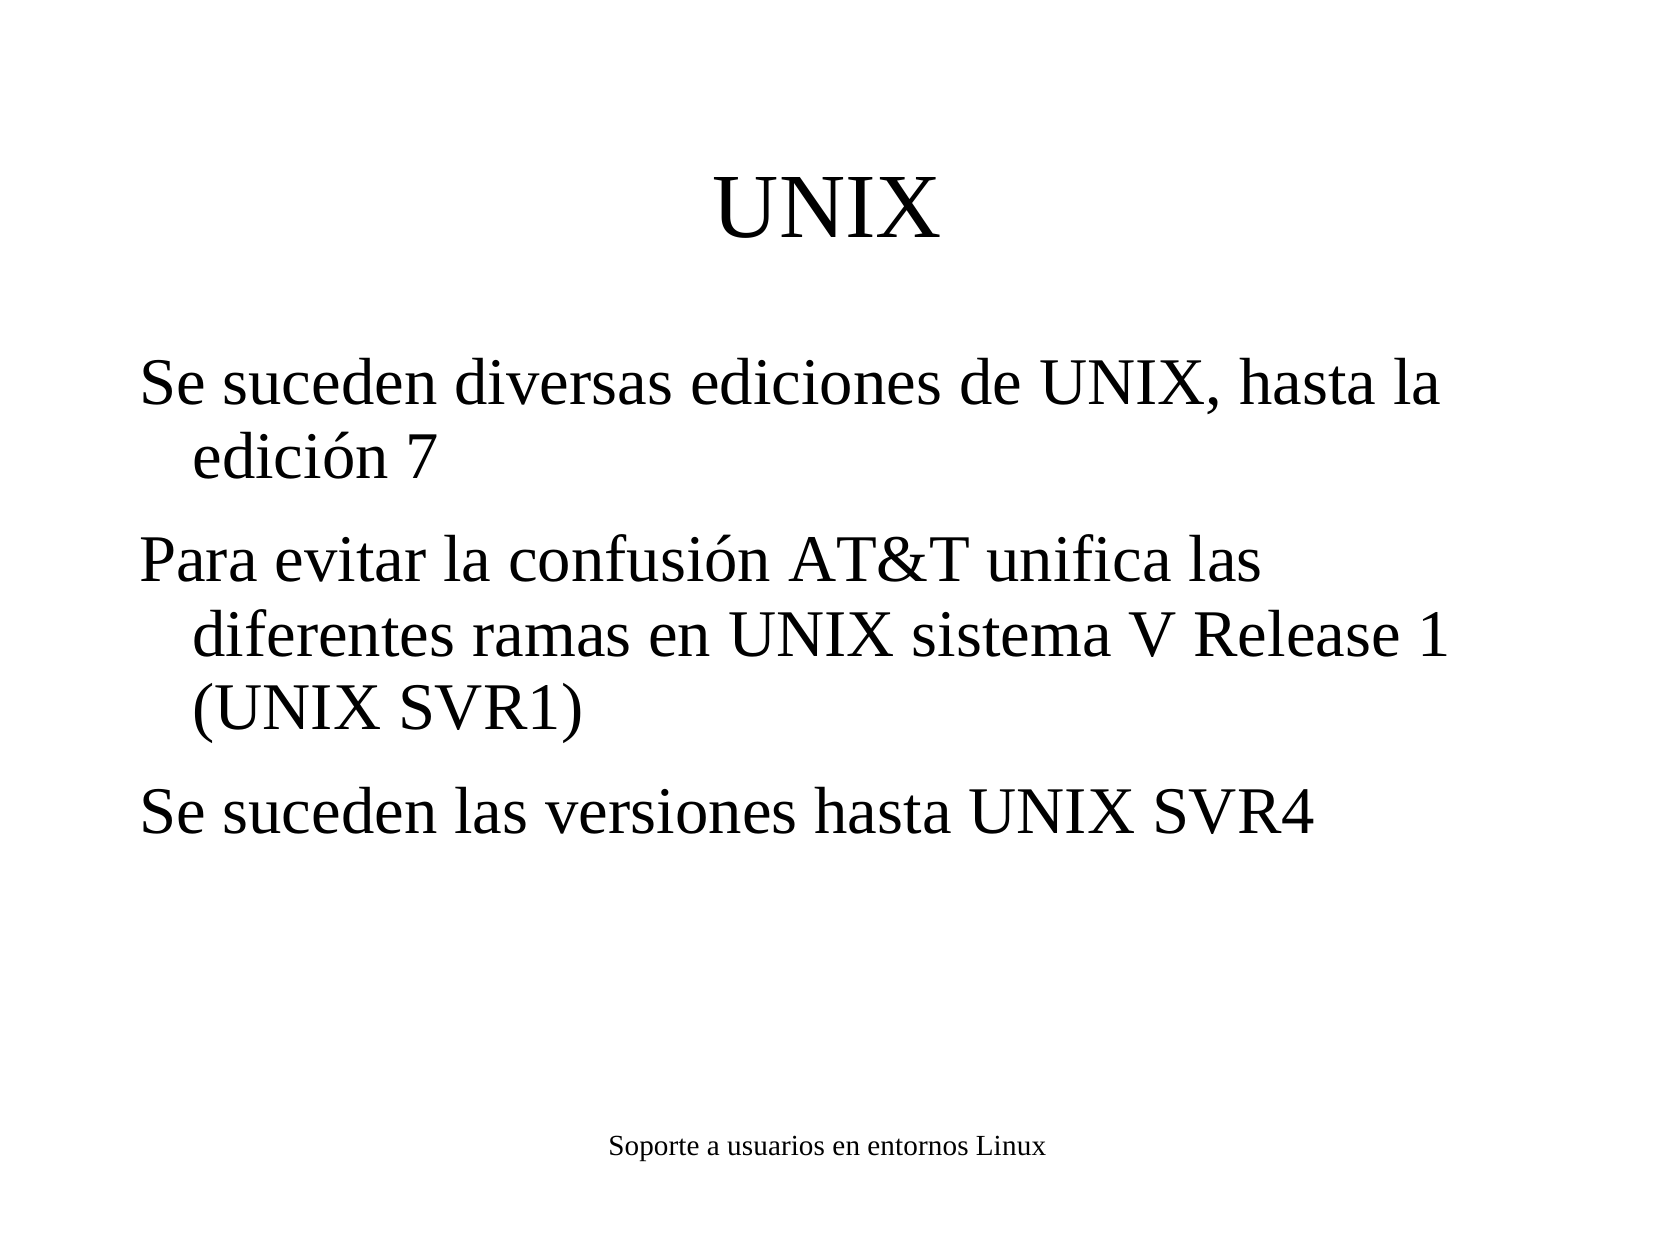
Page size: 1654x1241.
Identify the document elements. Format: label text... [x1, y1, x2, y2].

title UNIX [121, 102, 1534, 311]
list Se suceden diversas ediciones de UNIX, hasta la edición 7 Para evitar la confusión AT&T unifica las diferentes ramas en UNIX sistema V Release 1 (UNIX SVR1) Se suceden las versiones hasta UNIX SVR4 [121, 344, 1534, 1127]
